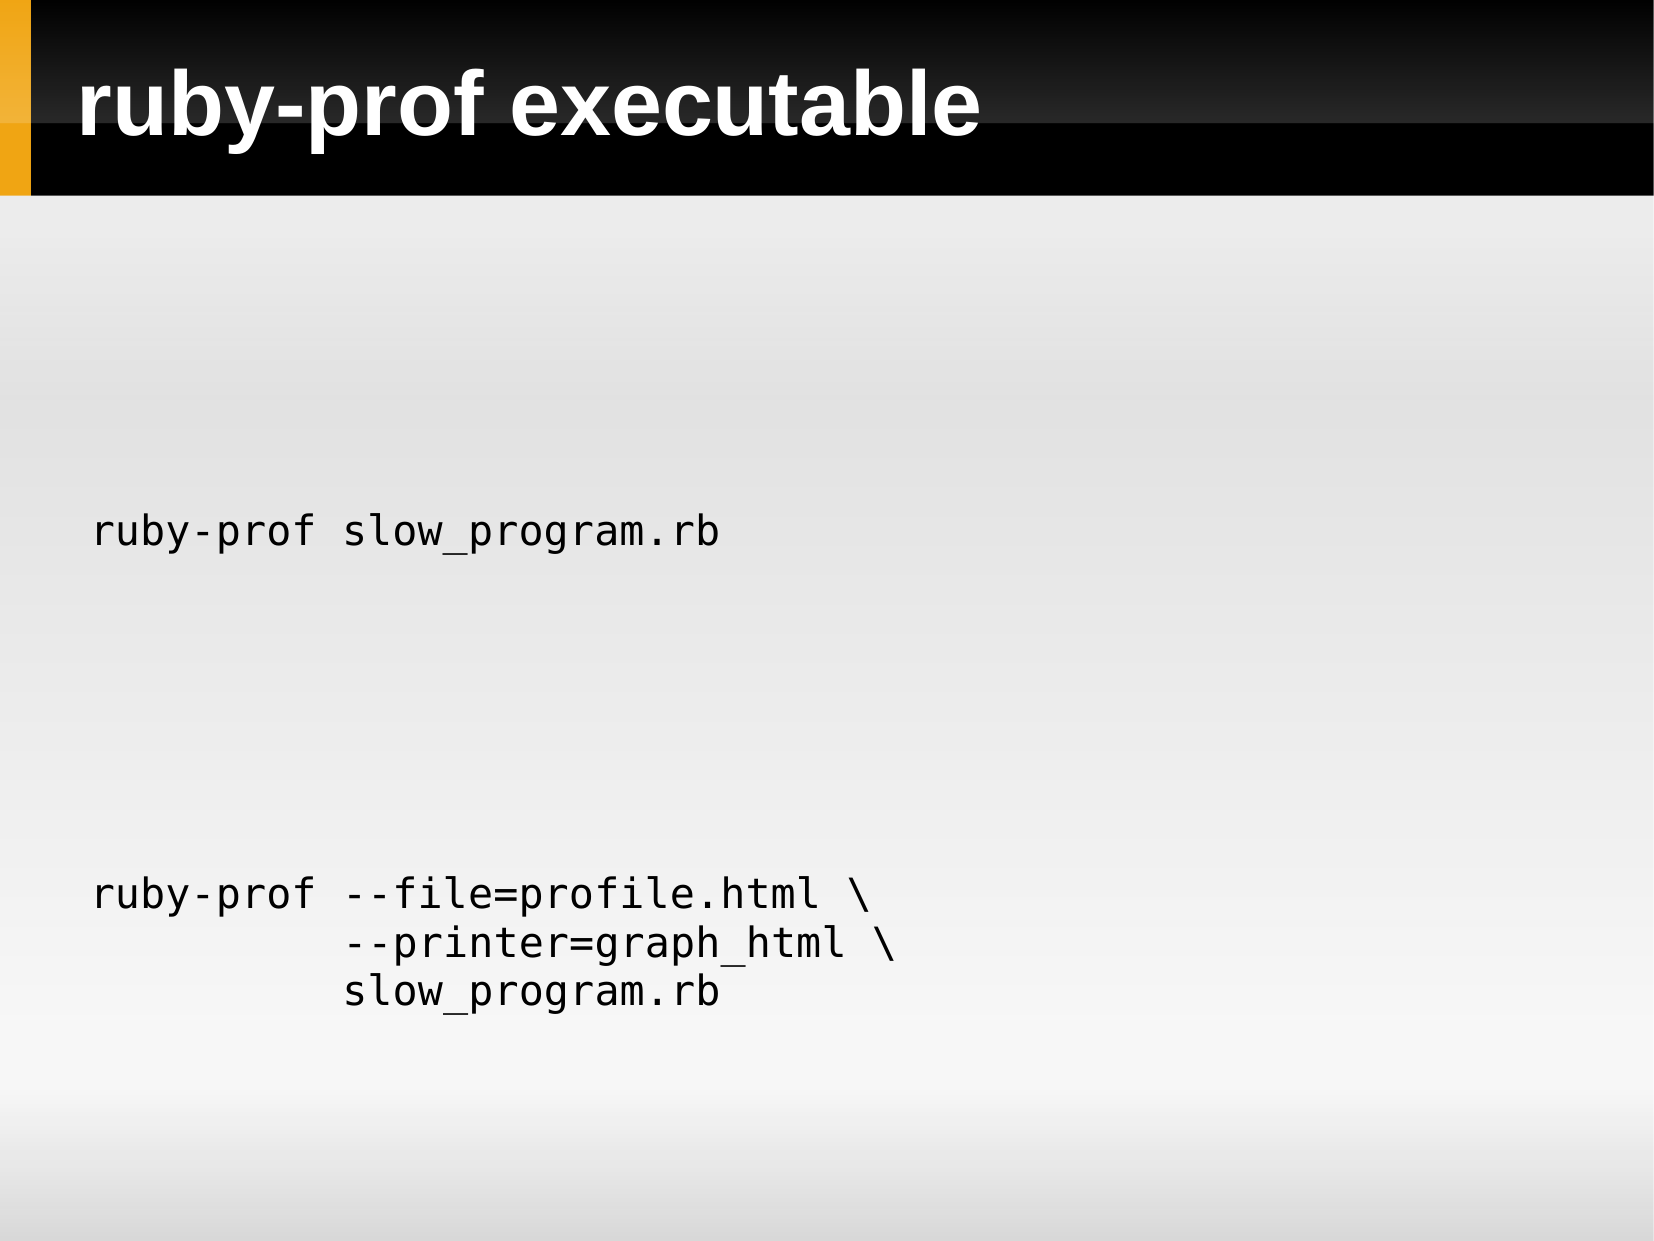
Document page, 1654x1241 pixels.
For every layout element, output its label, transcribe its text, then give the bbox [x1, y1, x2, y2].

title ruby-prof executable [76, 7, 1565, 200]
text_box ruby-prof --file=profile.html \ --printer=graph_html \ slow_program.rb [75, 862, 1576, 1023]
text_box ruby-prof slow_program.rb [75, 499, 1576, 563]
picture [0, 0, 1654, 1241]
